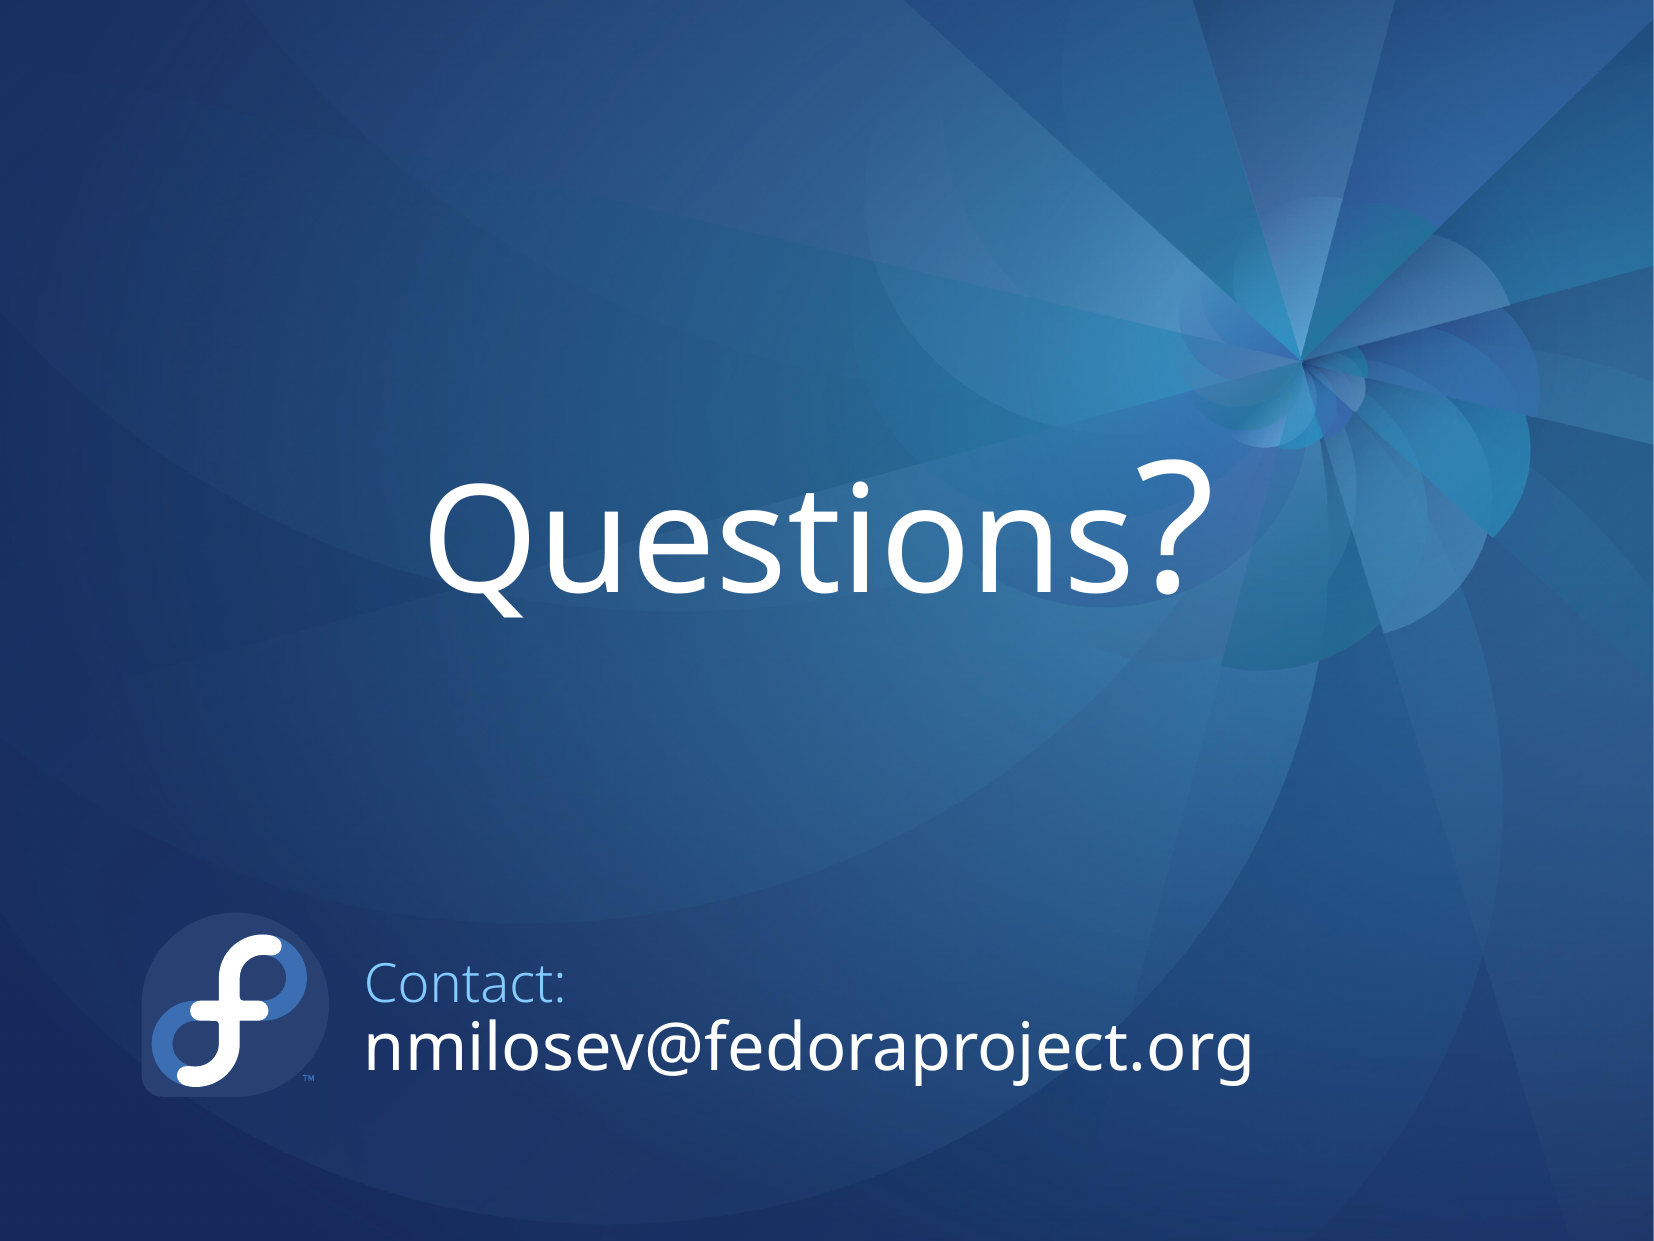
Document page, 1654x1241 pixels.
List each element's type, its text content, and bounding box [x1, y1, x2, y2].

title Questions? [30, 409, 1606, 633]
picture [0, 0, 1654, 1241]
text_box nmilosev@fedoraproject.org [349, 991, 1455, 1089]
text_box Contact: [349, 937, 703, 1019]
